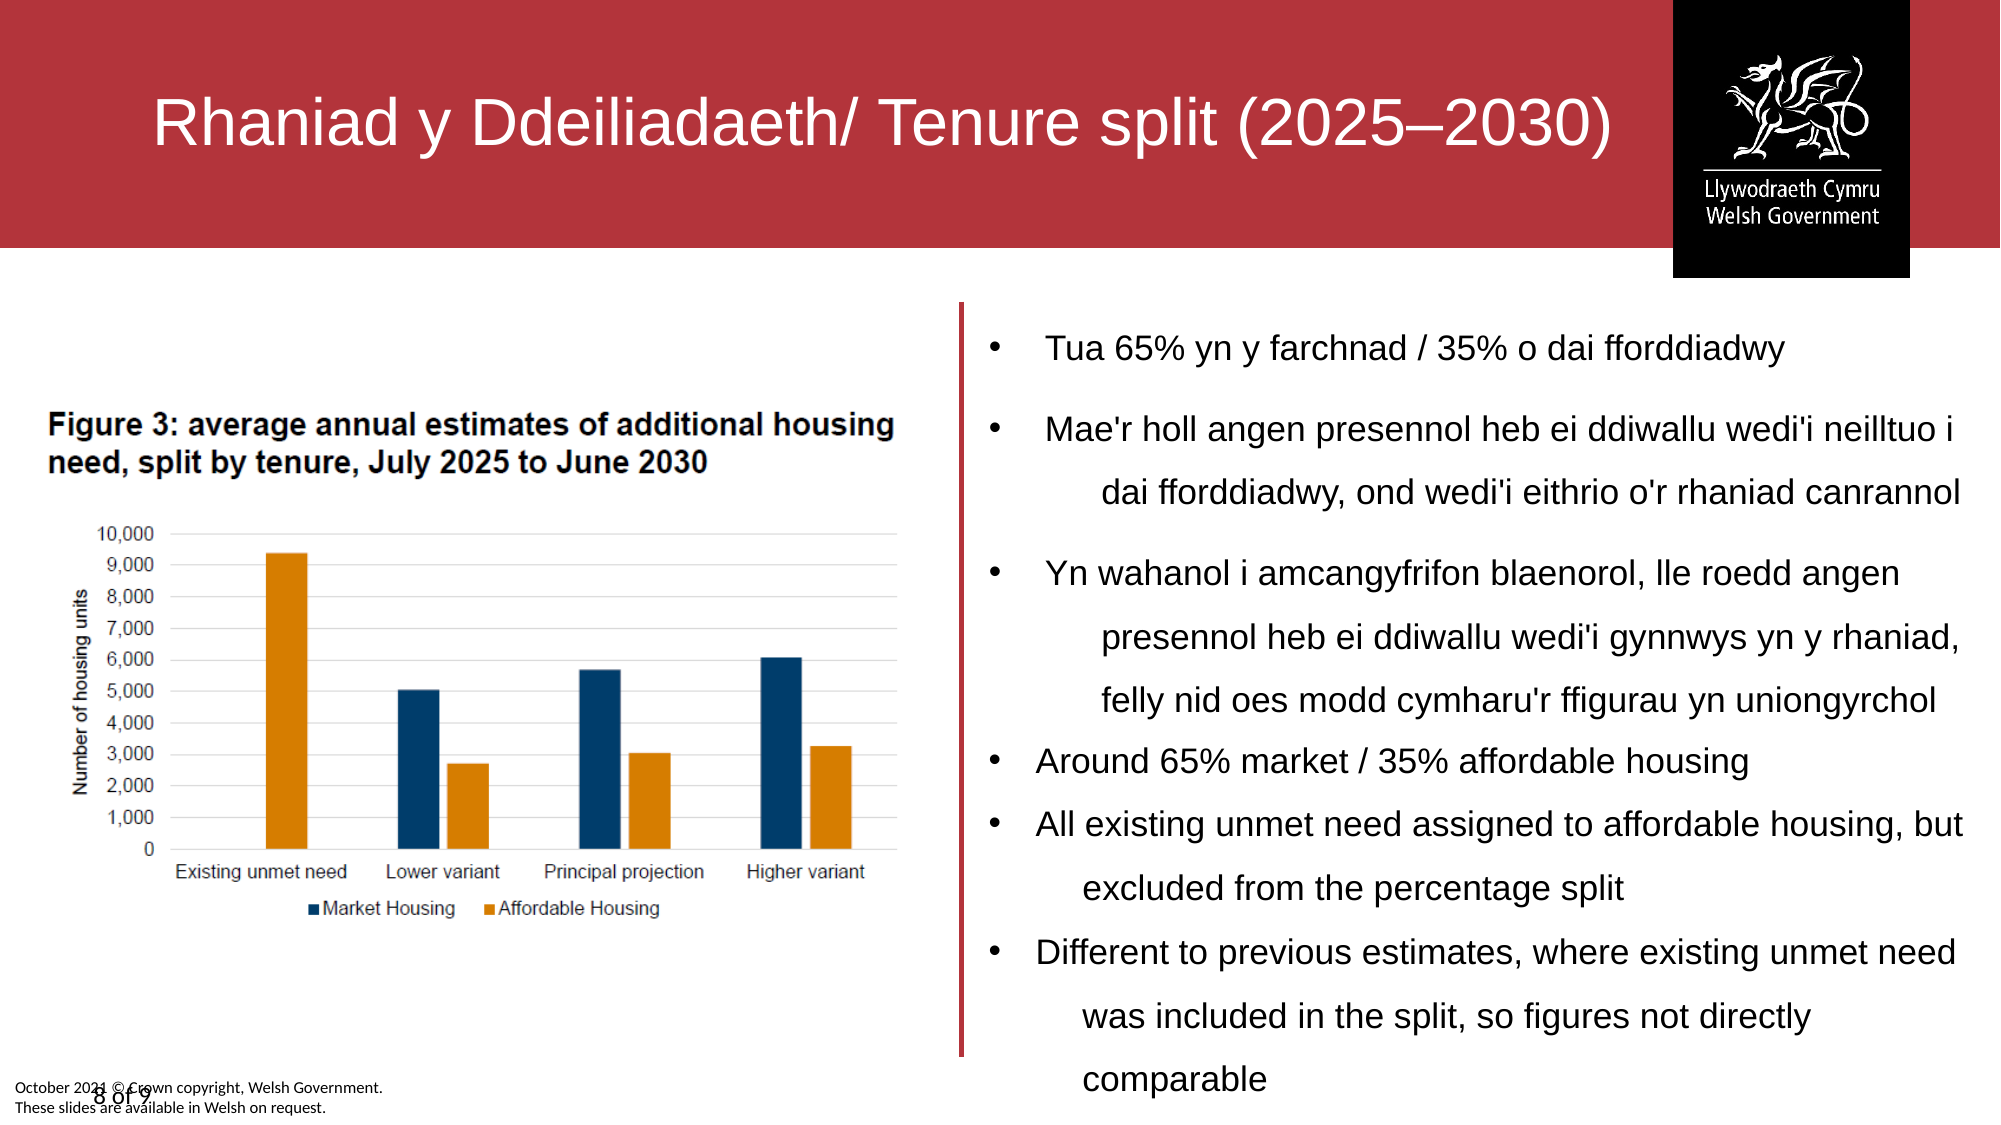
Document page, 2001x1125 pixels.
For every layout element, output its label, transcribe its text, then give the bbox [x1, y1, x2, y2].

title Rhaniad y Ddeiliadaeth/ Tenure split (2025–2030) [137, 15, 1863, 233]
text_box Tua 65% yn y farchnad / 35% o dai fforddiadwy Mae'r holl angen presennol heb ei ddiwallu wedi'i neilltuo i dai fforddiadwy, ond wedi'i eithrio o'r rhaniad canrannol Yn wahanol i amcangyfrifon blaenorol, lle roedd angen presennol heb ei ddiwallu wedi'i gynnwys yn y rhaniad, felly nid oes modd cymharu'r ffigurau yn uniongyrchol [973, 296, 2000, 724]
text_box 8 of 9 [78, 1064, 529, 1125]
text_box Around 65% market / 35% affordable housing All existing unmet need assigned to affordable housing, but excluded from the percentage split Different to previous estimates, where existing unmet need was included in the split, so figures not directly comparable [974, 724, 2000, 1110]
picture [23, 393, 922, 928]
text_box October 2021 © Crown copyright, Welsh Government. These slides are available in Welsh on request. [0, 1069, 451, 1125]
